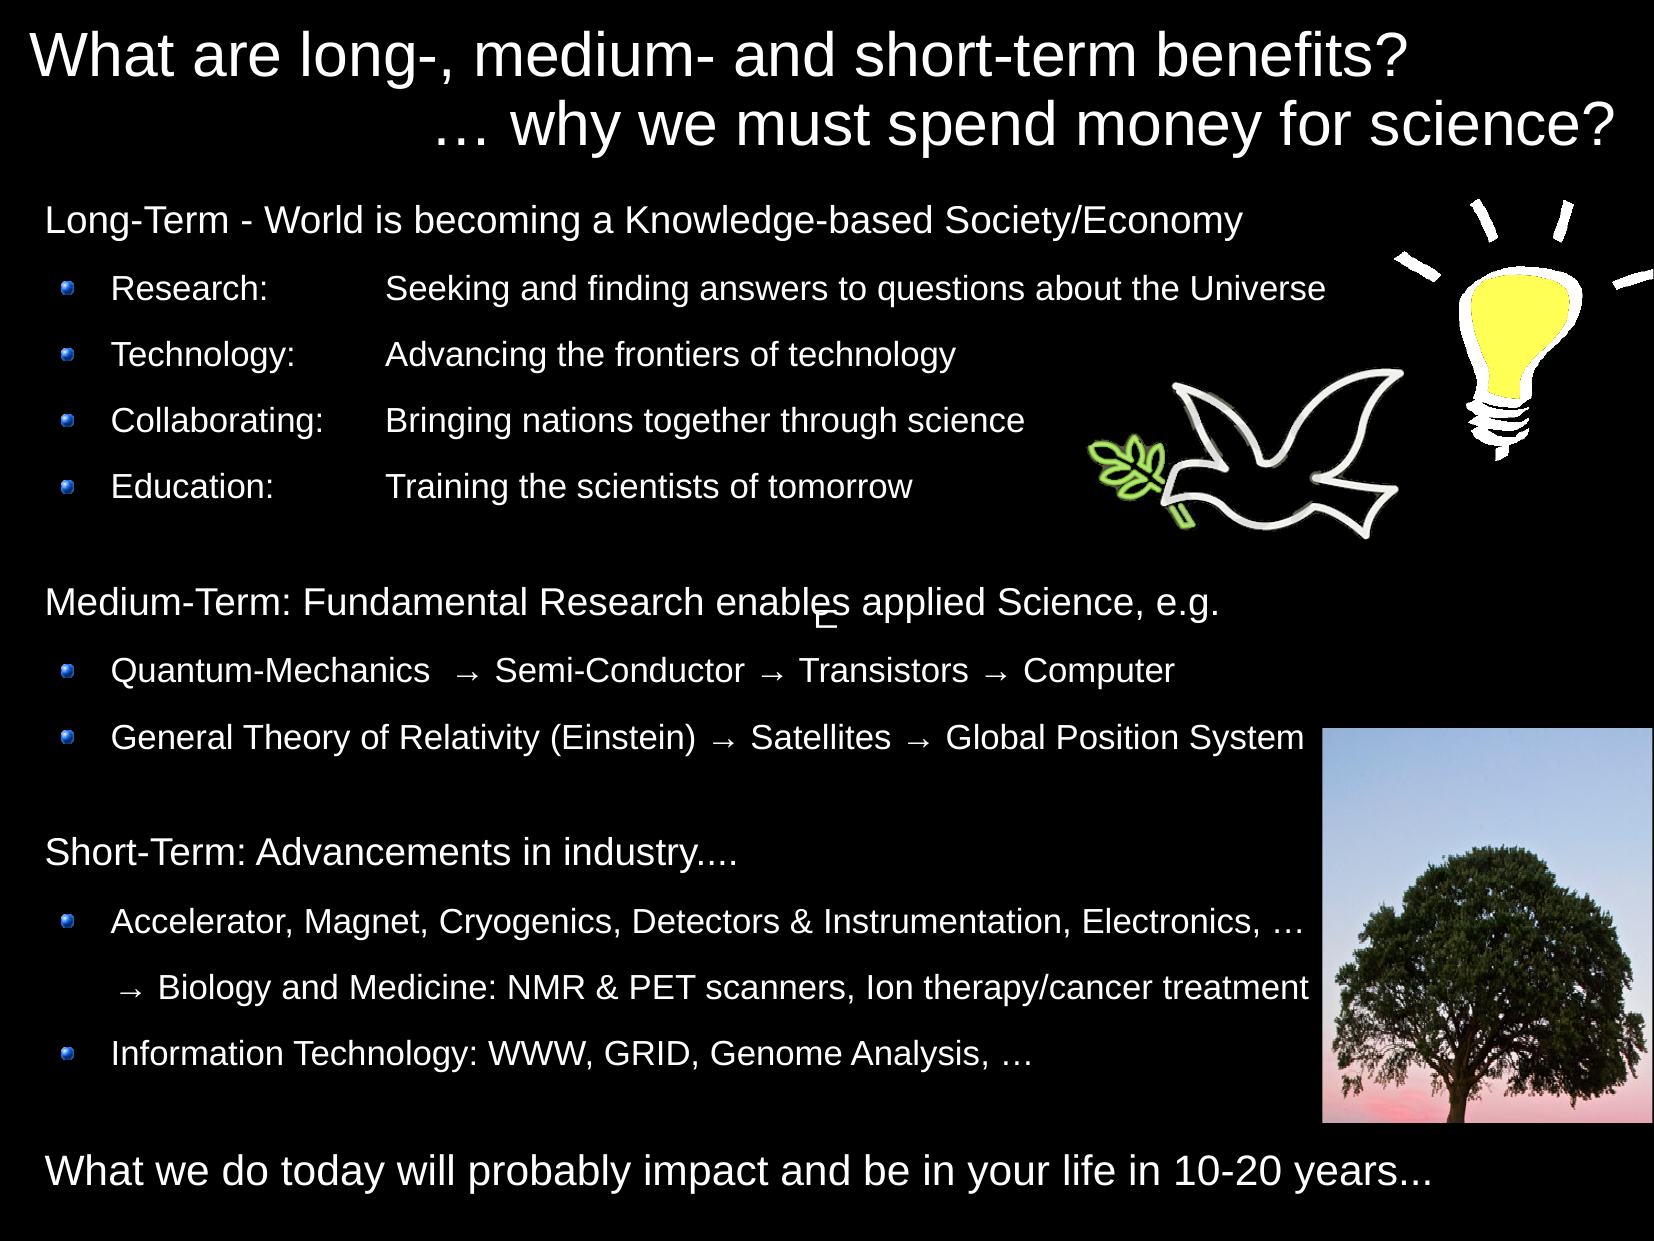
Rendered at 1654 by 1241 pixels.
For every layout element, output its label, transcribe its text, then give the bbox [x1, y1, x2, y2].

text_box What are long-, medium- and short-term benefits? … why we must spend money for science? [14, 12, 1636, 167]
text_box ﾧ [0, 0, 1654, 1241]
picture [1322, 728, 1653, 1123]
list Long-Term - World is becoming a Knowledge-based Society/Economy Research: Seeking and finding answers to questions about the Universe Technology: Advancing the frontiers of technology Collaborating: Bringing nations together through science Education: Training the scientists of tomorrow Medium-Term: Fundamental Research enables applied Science, e.g. Quantum-Mechanics → Semi-Conductor → Transistors → Computer General Theory of Relativity (Einstein) → Satellites → Global Position System Short-Term: Advancements in industry.... Accelerator, Magnet, Cryogenics, Detectors & Instrumentation, Electronics, … → Biology and Medicine: NMR & PET scanners, Ion therapy/cancer treatment Information Technology: WWW, GRID, Genome Analysis, … What we do today will probably impact and be in your life in 10-20 years... [44, 198, 1654, 1241]
picture [1086, 367, 1404, 540]
